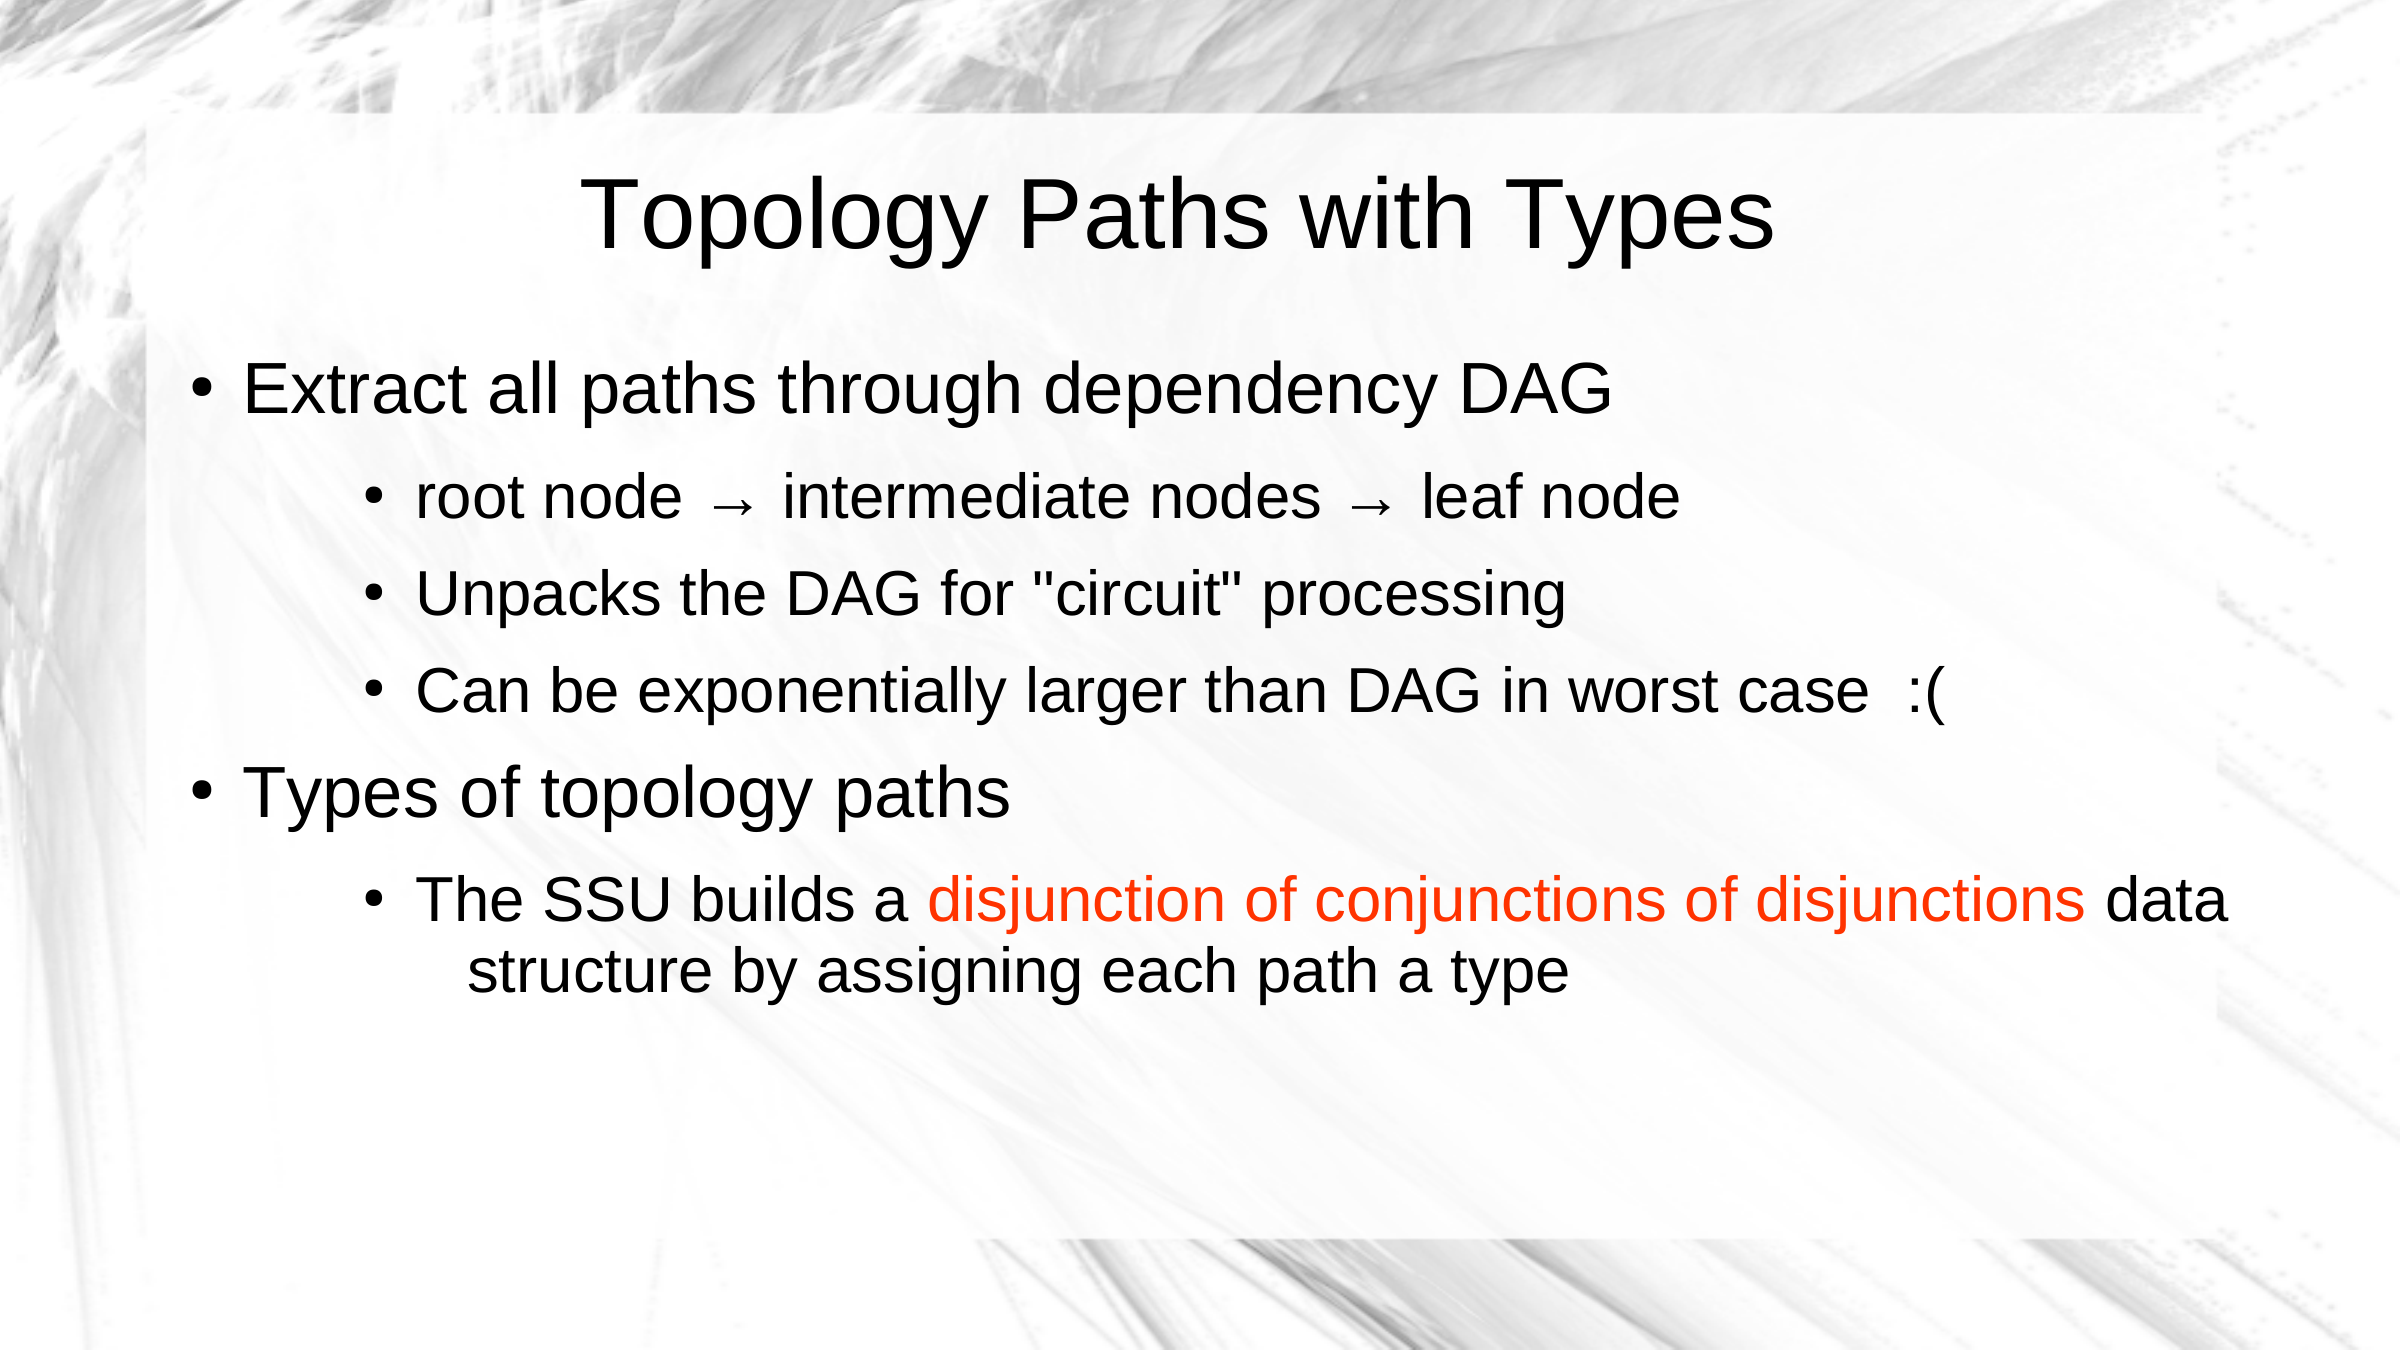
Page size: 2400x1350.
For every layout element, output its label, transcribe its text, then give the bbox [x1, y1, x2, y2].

list Extract all paths through dependency DAG root node → intermediate nodes → leaf node Unpacks the DAG for "circuit" processing Can be exponentially larger than DAG in worst case :( Types of topology paths The SSU builds a disjunction of conjunctions of disjunctions data structure by assigning each path a type [171, 348, 2280, 1166]
picture [0, 0, 2400, 1350]
title Topology Paths with Types [171, 122, 2186, 305]
